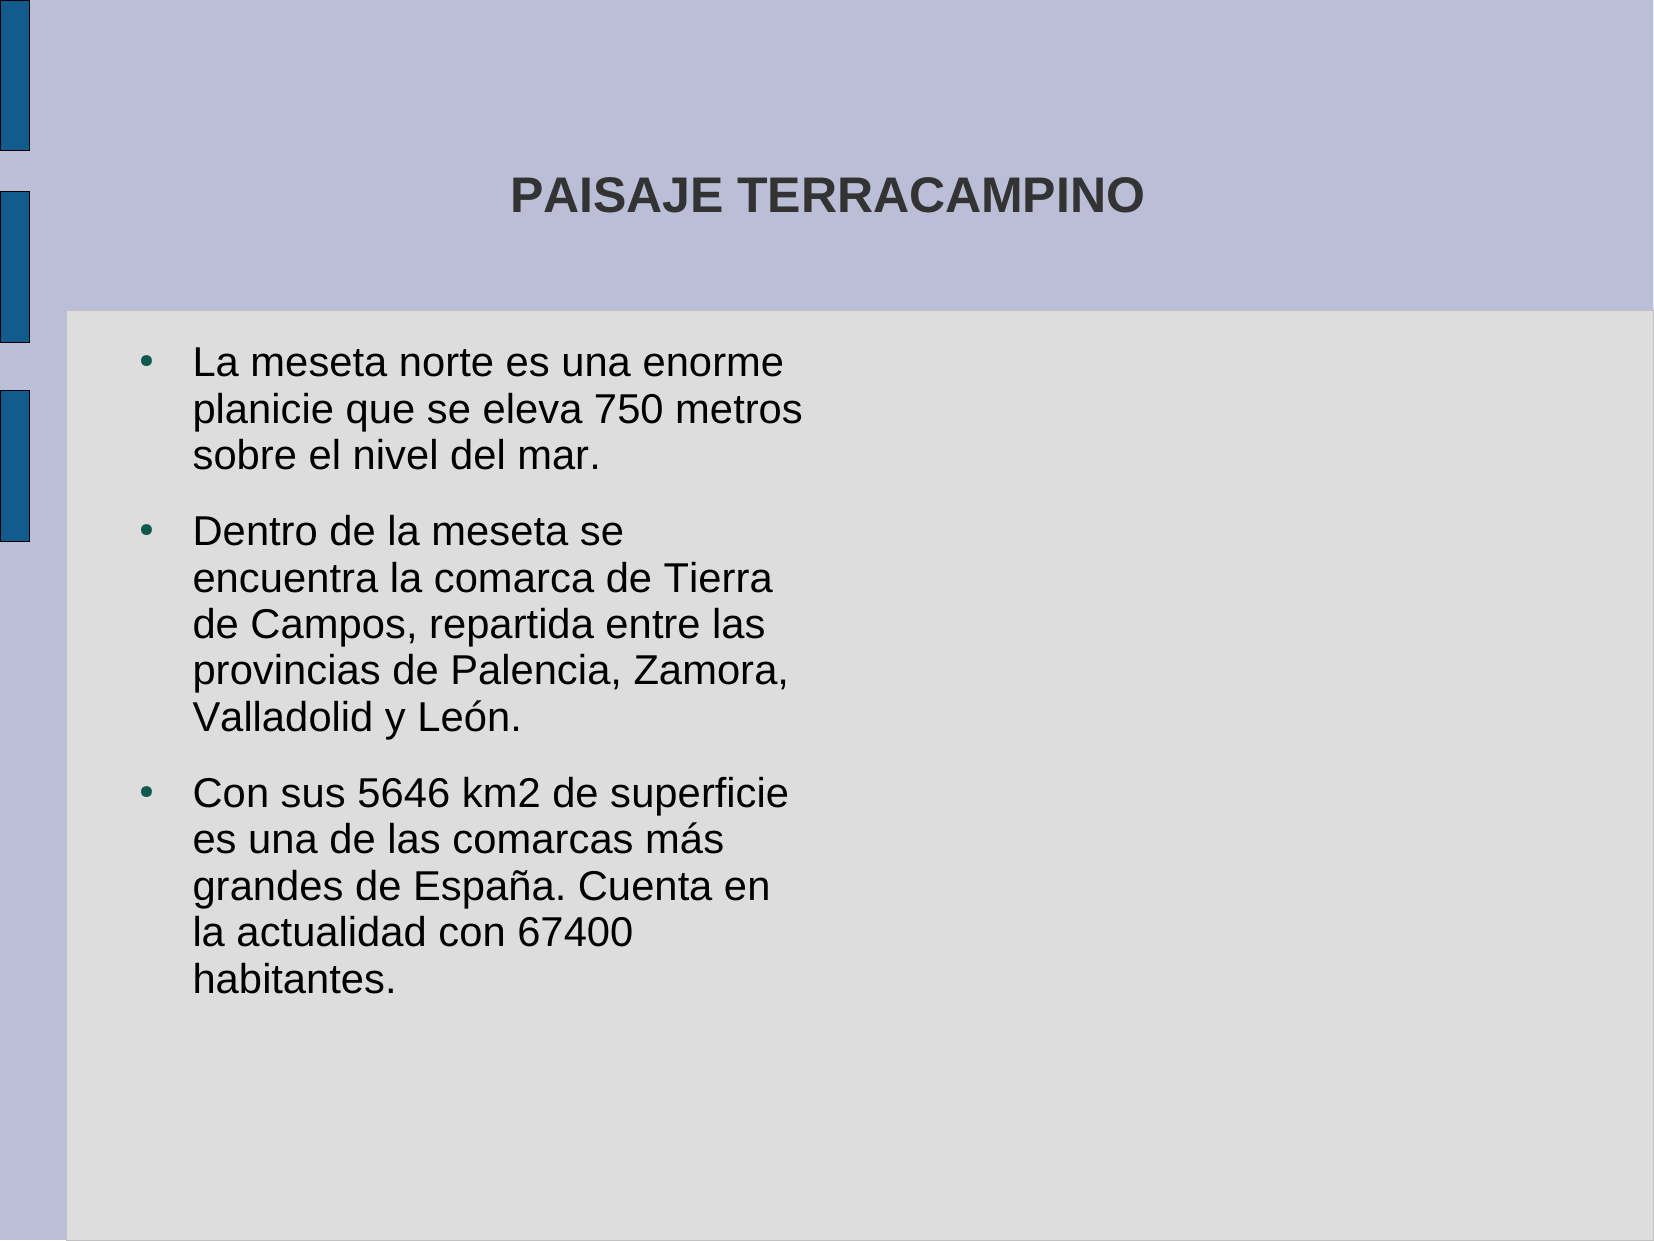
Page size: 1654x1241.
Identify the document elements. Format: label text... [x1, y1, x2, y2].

title PAISAJE TERRACAMPINO [121, 91, 1534, 299]
list La meseta norte es una enorme planicie que se eleva 750 metros sobre el nivel del mar. Dentro de la meseta se encuentra la comarca de Tierra de Campos, repartida entre las provincias de Palencia, Zamora, Valladolid y León. Con sus 5646 km2 de superficie es una de las comarcas más grandes de España. Cuenta en la actualidad con 67400 habitantes. [121, 338, 811, 1121]
